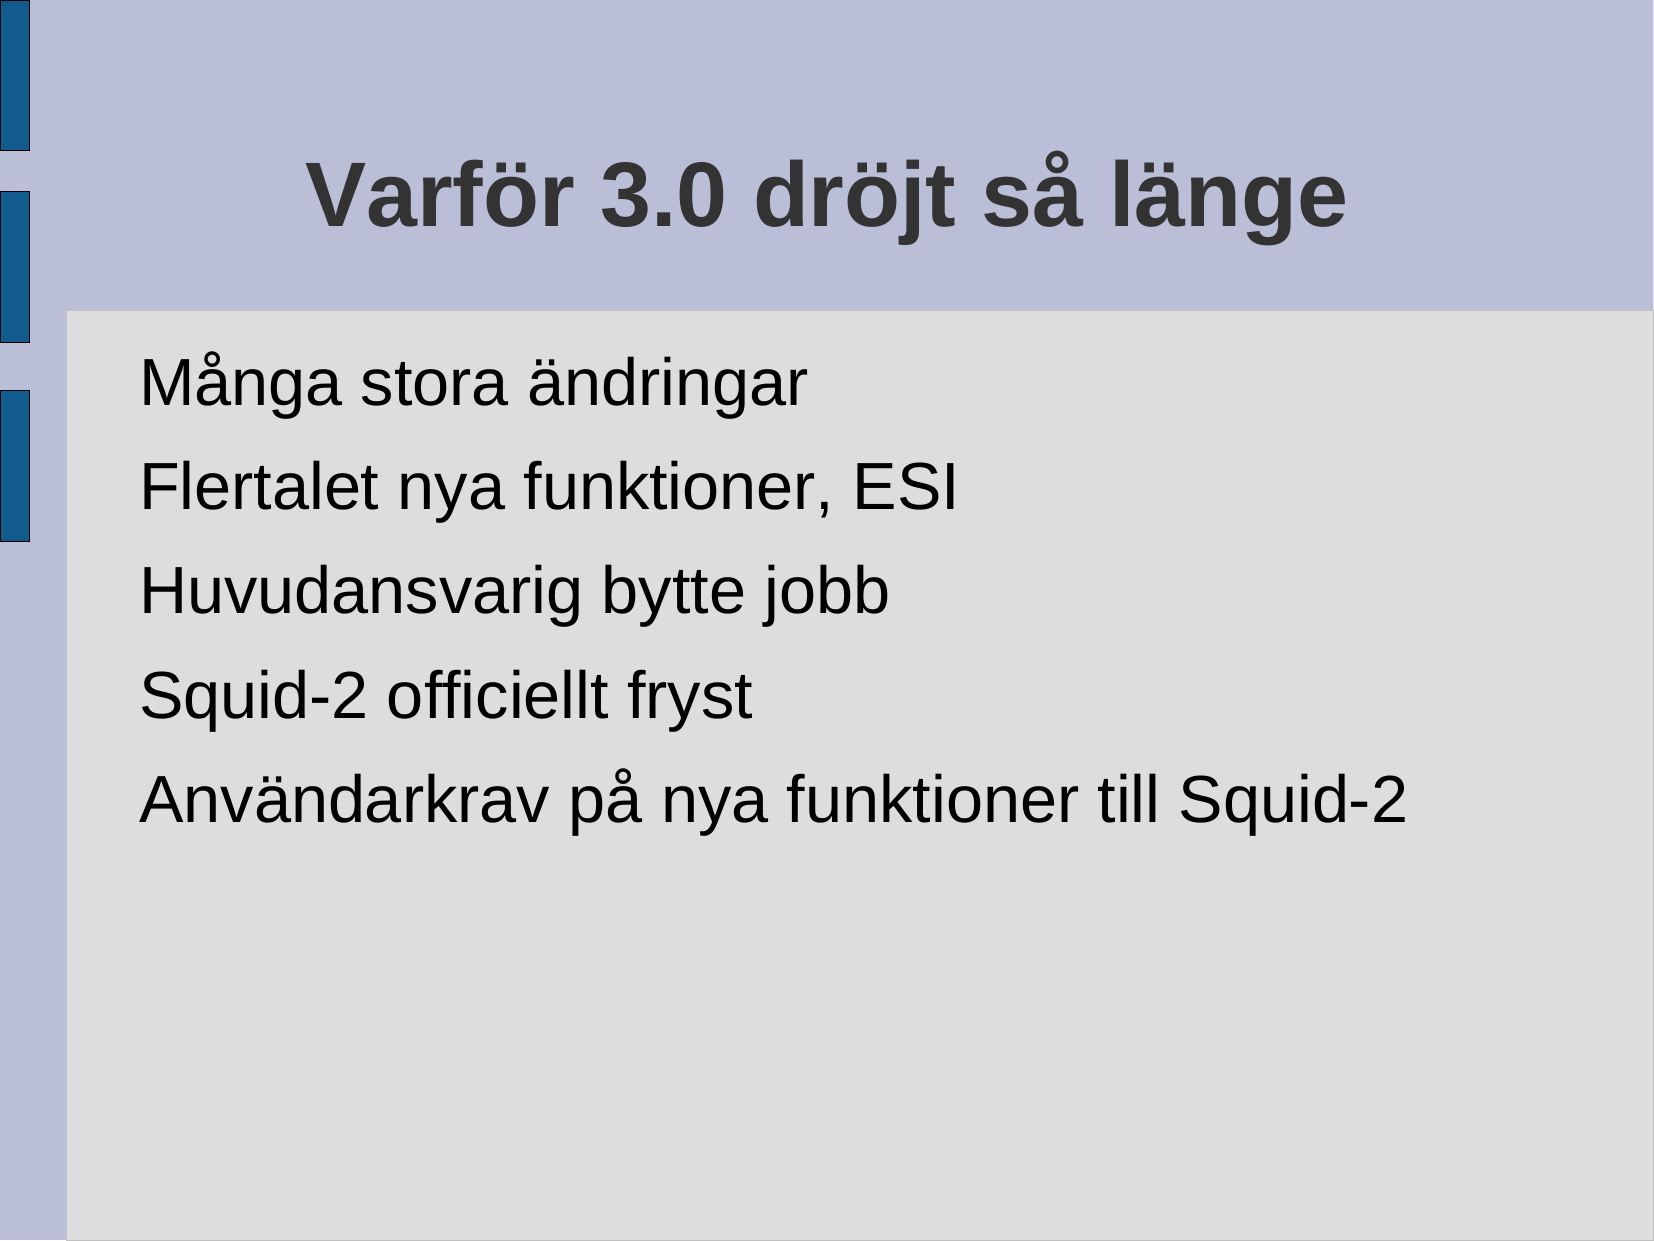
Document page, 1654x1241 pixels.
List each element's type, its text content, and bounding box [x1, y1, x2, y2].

list Många stora ändringar Flertalet nya funktioner, ESI Huvudansvarig bytte jobb Squid-2 officiellt fryst Användarkrav på nya funktioner till Squid-2 [121, 344, 1534, 1112]
title Varför 3.0 dröjt så länge [121, 98, 1534, 291]
